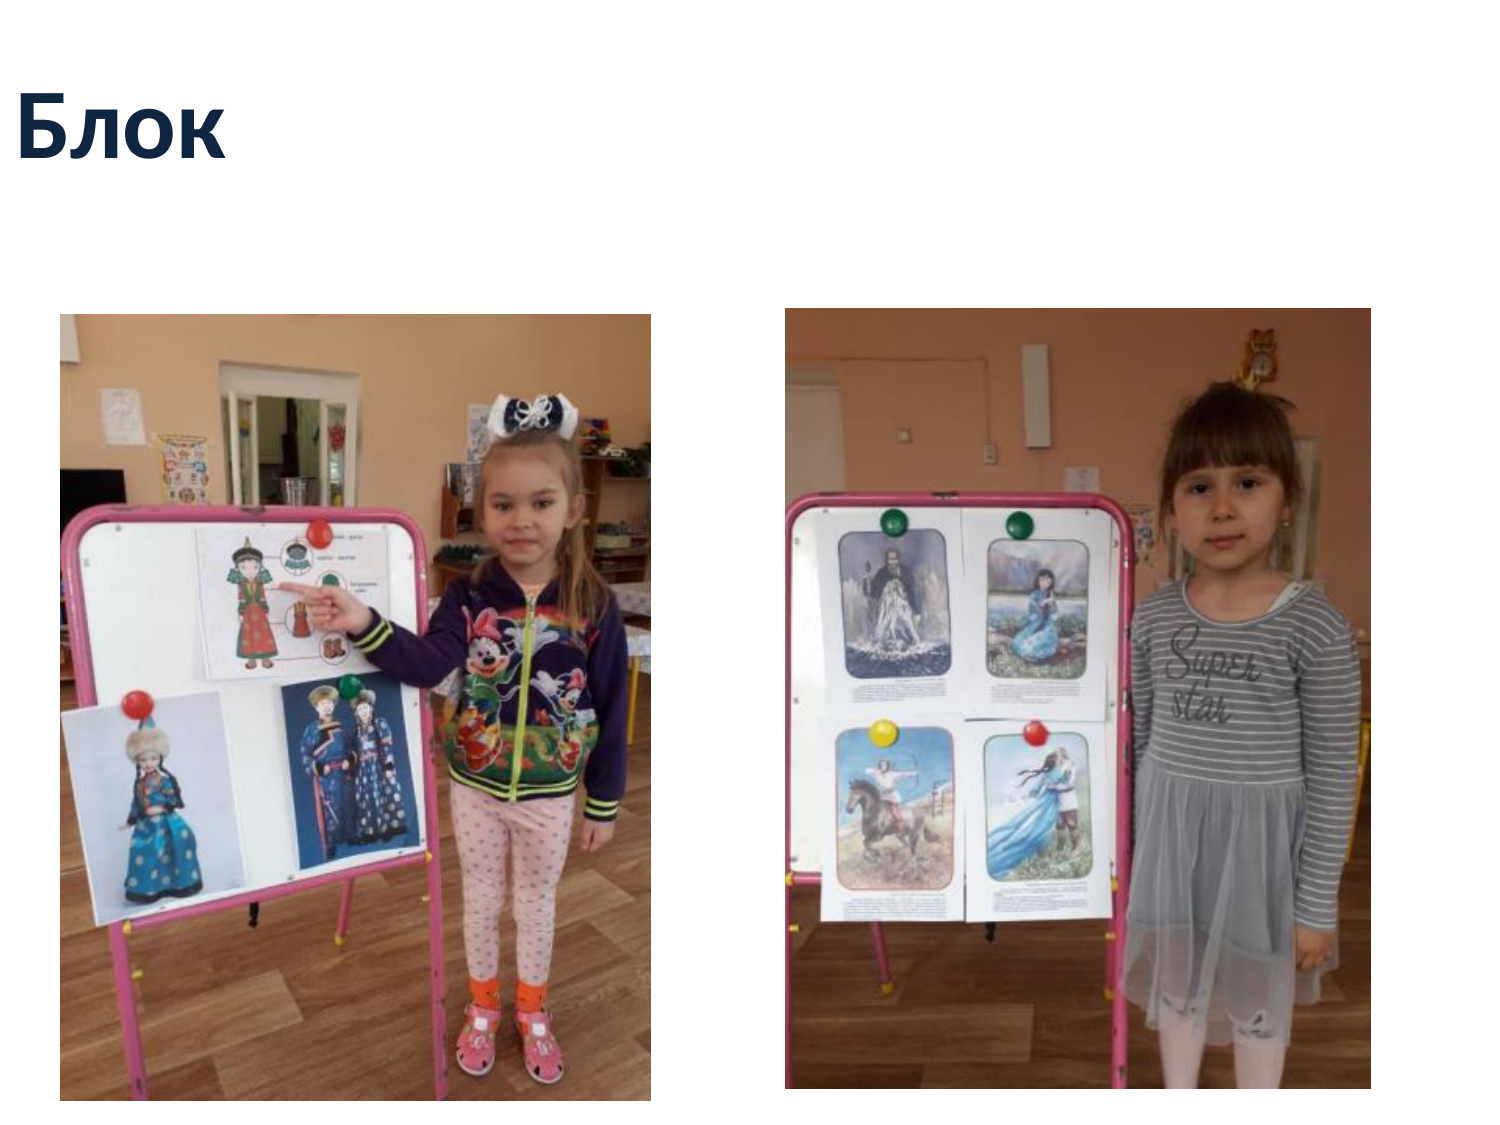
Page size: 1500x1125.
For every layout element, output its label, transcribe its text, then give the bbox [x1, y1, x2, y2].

picture [60, 314, 651, 1102]
picture [785, 308, 1371, 1089]
text_box Блок « Знакомство с коренными народами Прибайкалья» [0, 51, 1500, 306]
